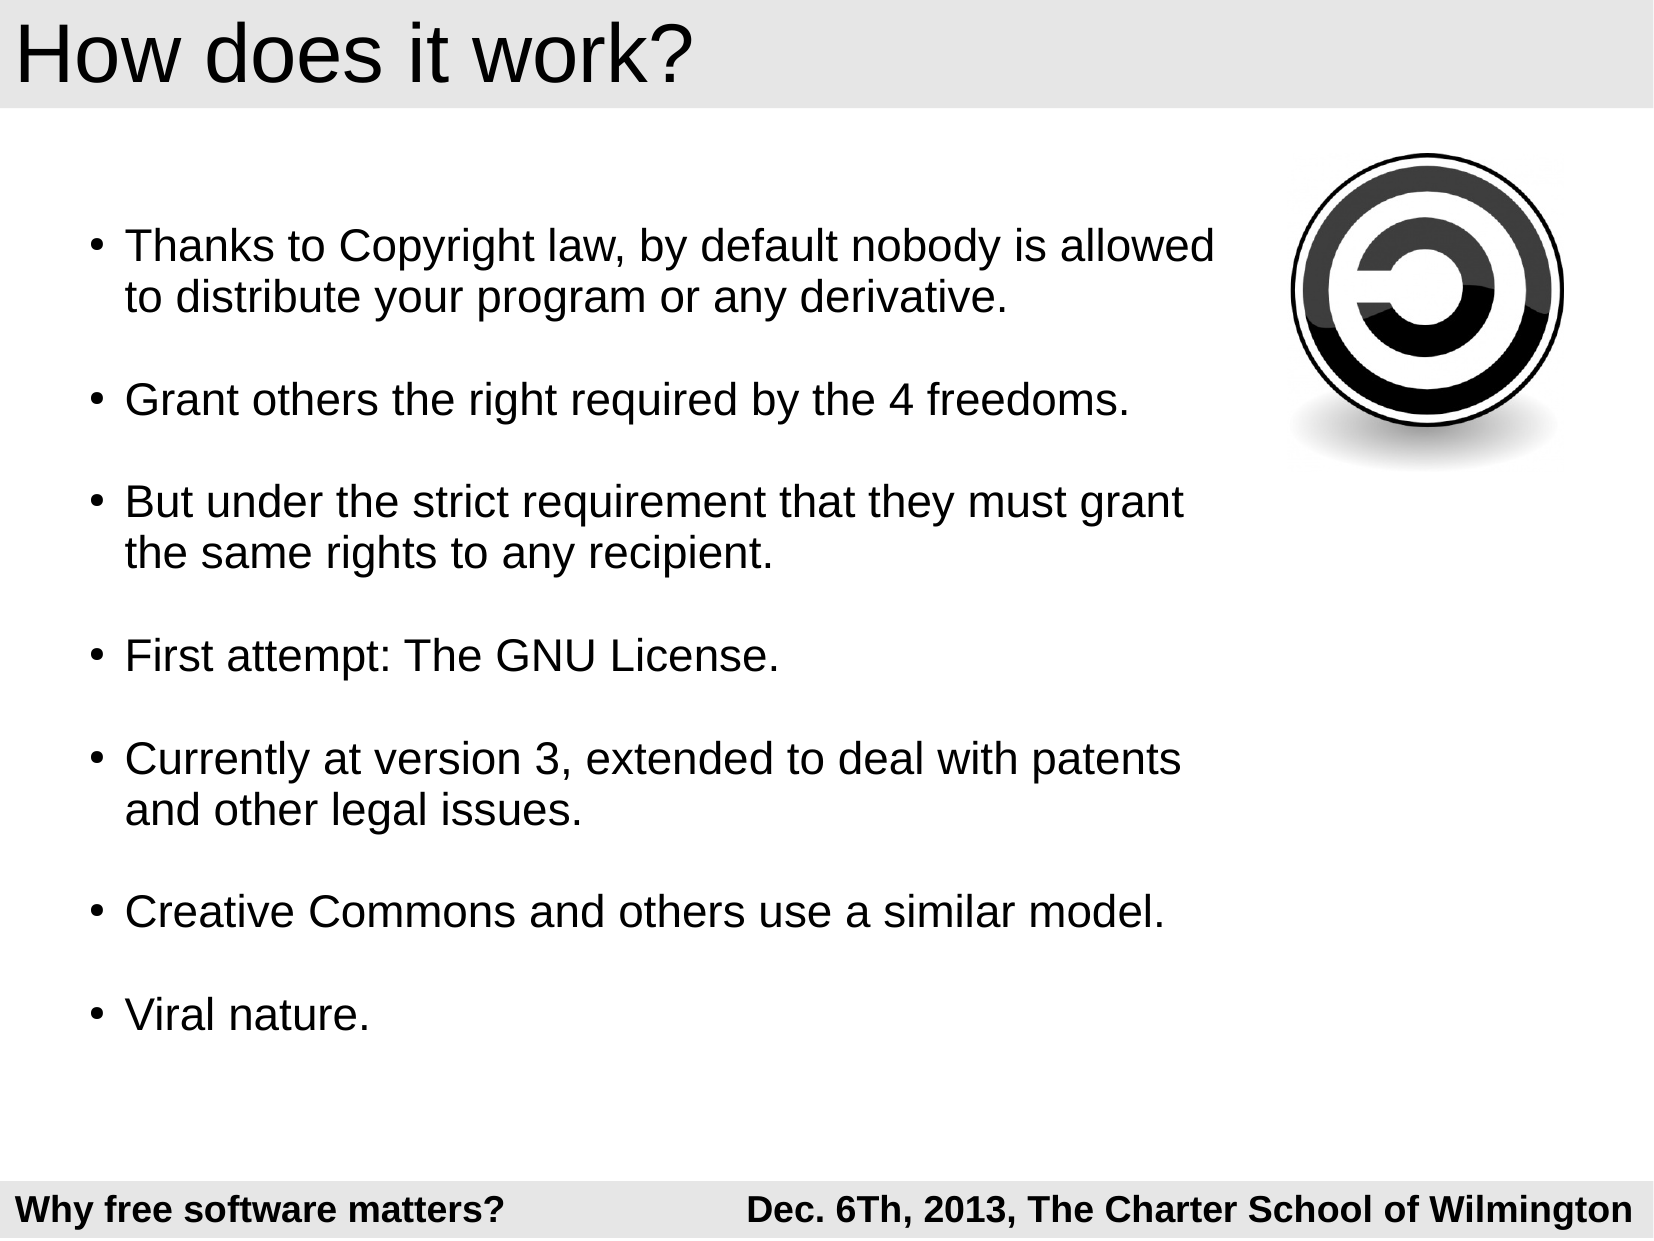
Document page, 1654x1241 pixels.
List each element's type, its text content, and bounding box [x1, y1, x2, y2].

text_box How does it work? [0, 0, 1654, 109]
text_box Why free software matters? Dec. 6Th, 2013, The Charter School of Wilmington [0, 1181, 1654, 1238]
picture [1287, 153, 1564, 472]
text_box Thanks to Copyright law, by default nobody is allowed to distribute your program or any derivative. Grant others the right required by the 4 freedoms. But under the strict requirement that they must grant the same rights to any recipient. First attempt: The GNU License. Currently at version 3, extended to deal with patents and other legal issues. Creative Commons and others use a similar model. Viral nature. [62, 200, 1243, 1111]
